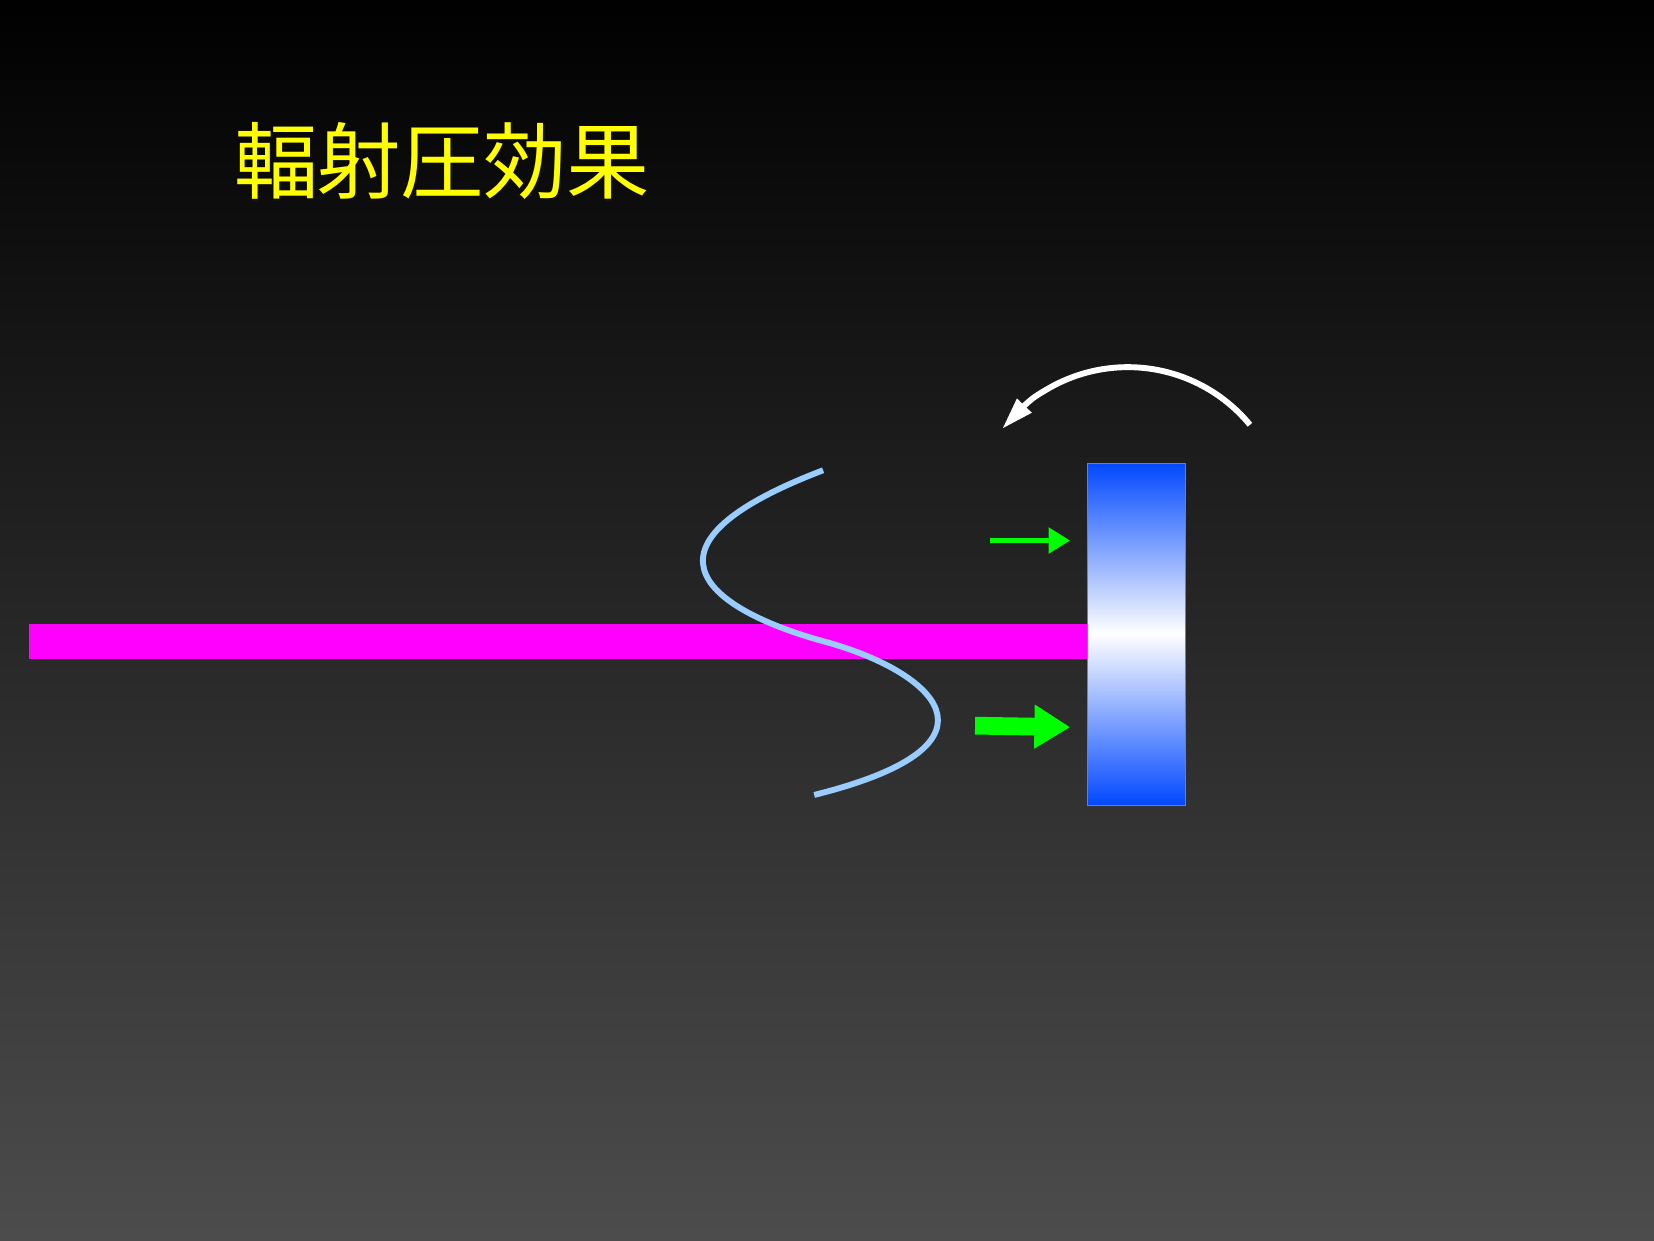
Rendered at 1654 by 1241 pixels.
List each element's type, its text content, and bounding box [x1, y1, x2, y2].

text_box [1087, 463, 1186, 806]
text_box 輻射圧効果 [219, 88, 666, 193]
